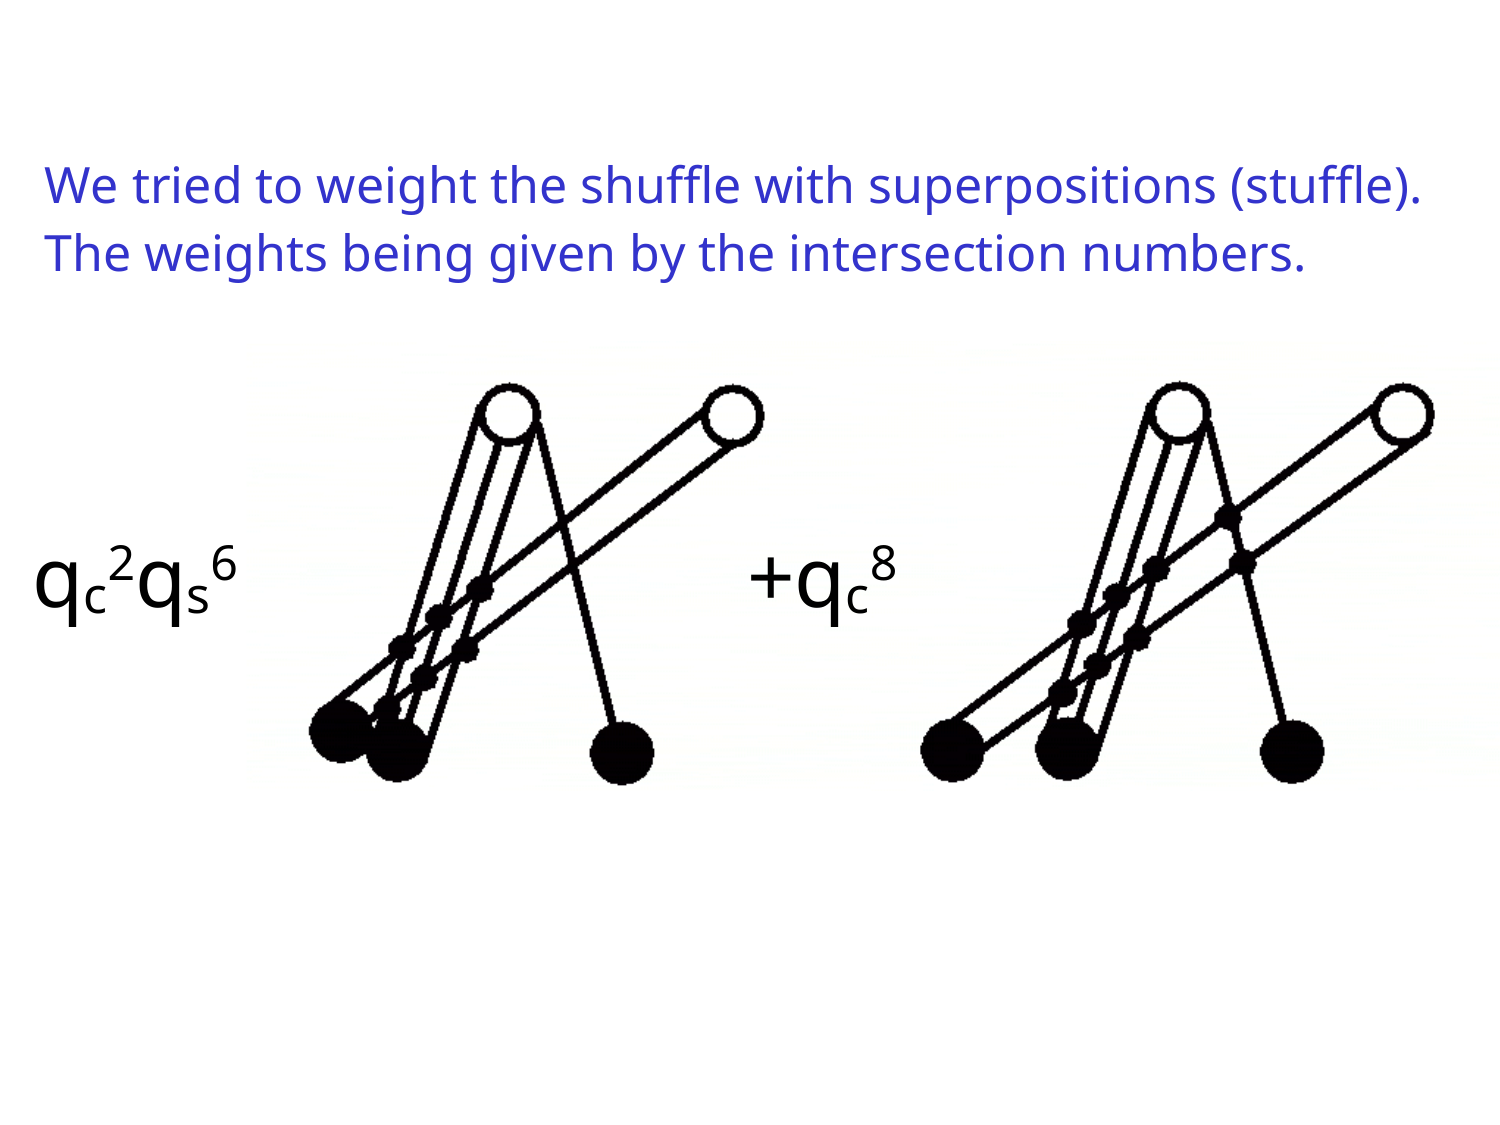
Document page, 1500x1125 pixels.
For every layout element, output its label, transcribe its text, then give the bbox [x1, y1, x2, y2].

text_box We tried to weight the shuffle with superpositions (stuffle). The weights being given by the intersection numbers. [29, 142, 1480, 338]
text_box qc2qs6 [17, 513, 246, 657]
text_box +qc8 [732, 513, 939, 657]
picture [246, 341, 1500, 791]
